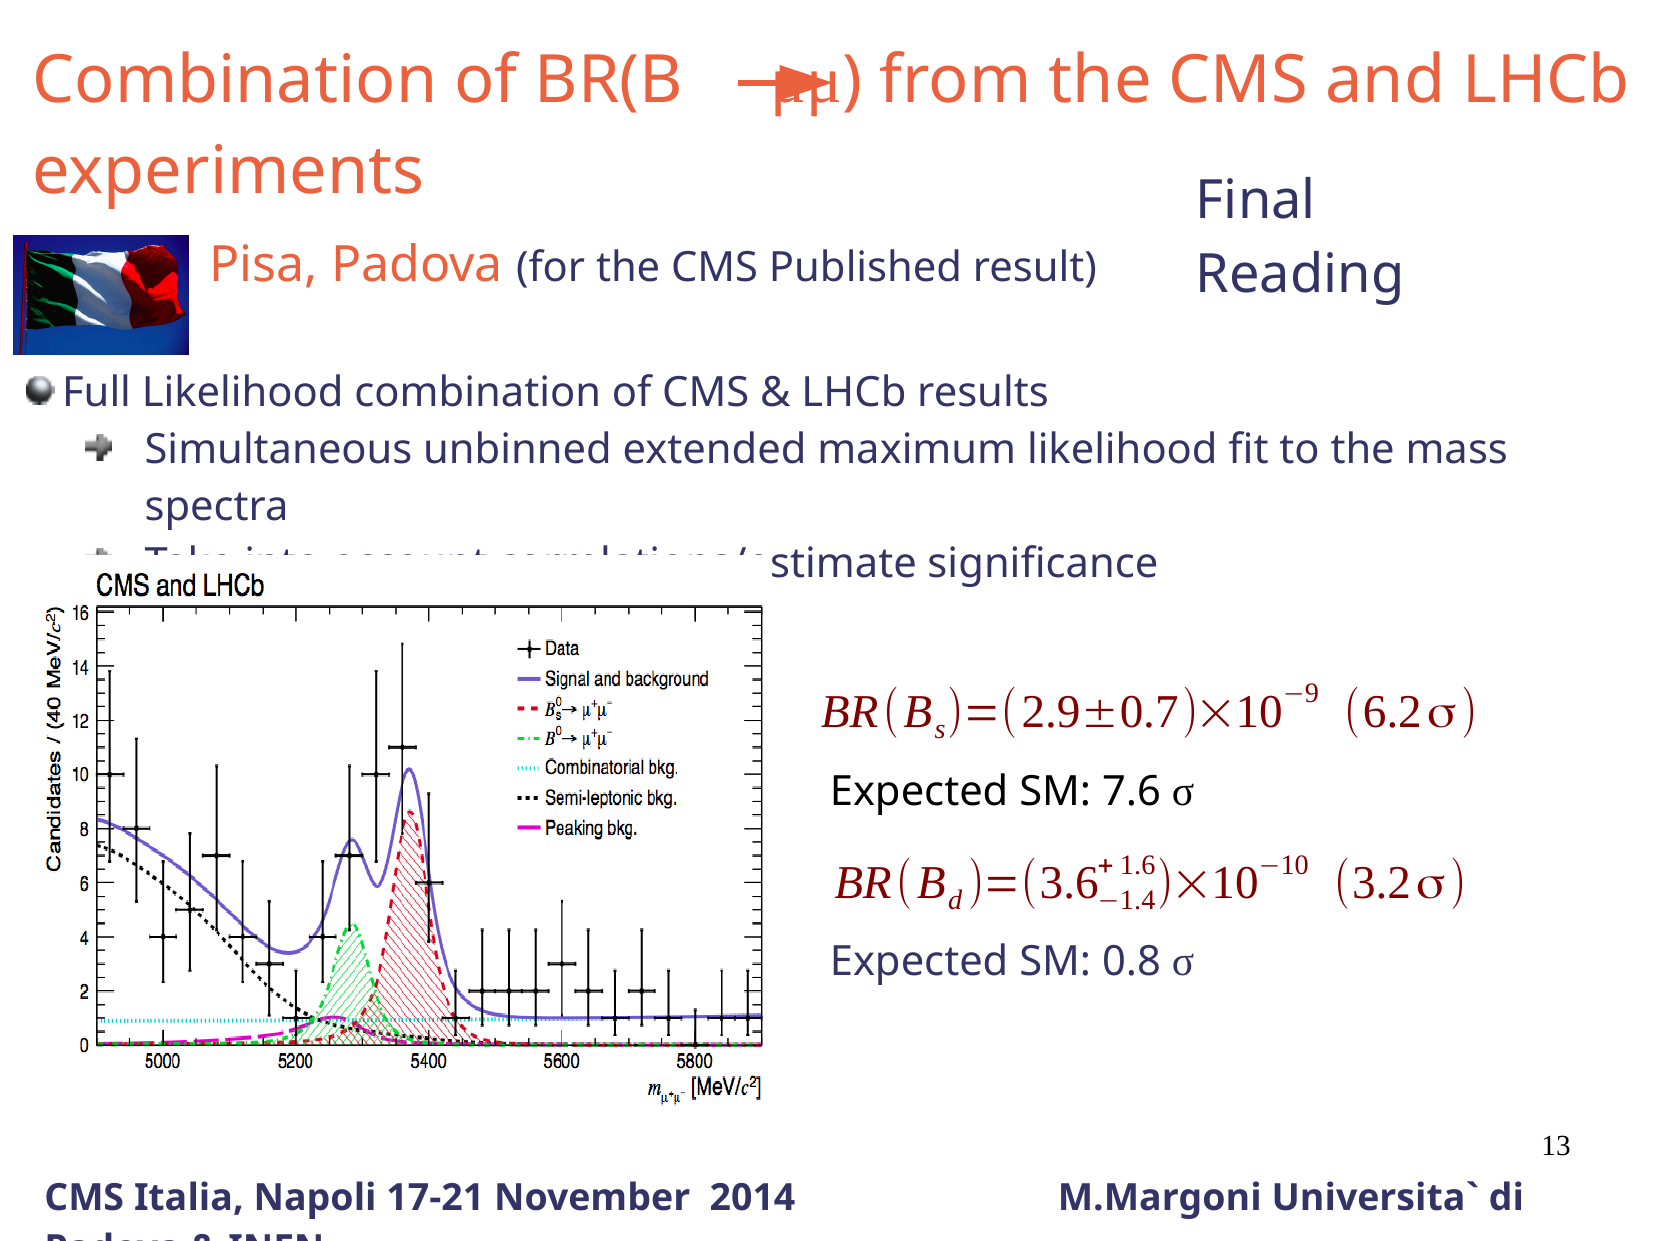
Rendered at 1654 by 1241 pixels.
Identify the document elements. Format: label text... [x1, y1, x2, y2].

picture [13, 235, 189, 354]
text_box Expected SM: 0.8 σ [814, 923, 1630, 1087]
picture [35, 555, 768, 1117]
text_box Expected SM: 7.6 σ [814, 753, 1630, 833]
text_box CMS Italia, Napoli 17-21 November 2014 M.Margoni Universita` di Padova & INFN [29, 1163, 1625, 1237]
text_box Combination of BR(B μμ) from the CMS and LHCb experiments [17, 23, 1654, 238]
text_box Final Reading [1181, 153, 1533, 253]
chart [820, 849, 1478, 916]
text_box Full Likelihood combination of CMS & LHCb results Simultaneous unbinned extended maximum likelihood fit to the mass spectra Take into account correlations/estimate significance [11, 354, 1630, 886]
text_box Pisa, Padova (for the CMS Published result) [194, 220, 1146, 313]
chart [807, 678, 1489, 745]
